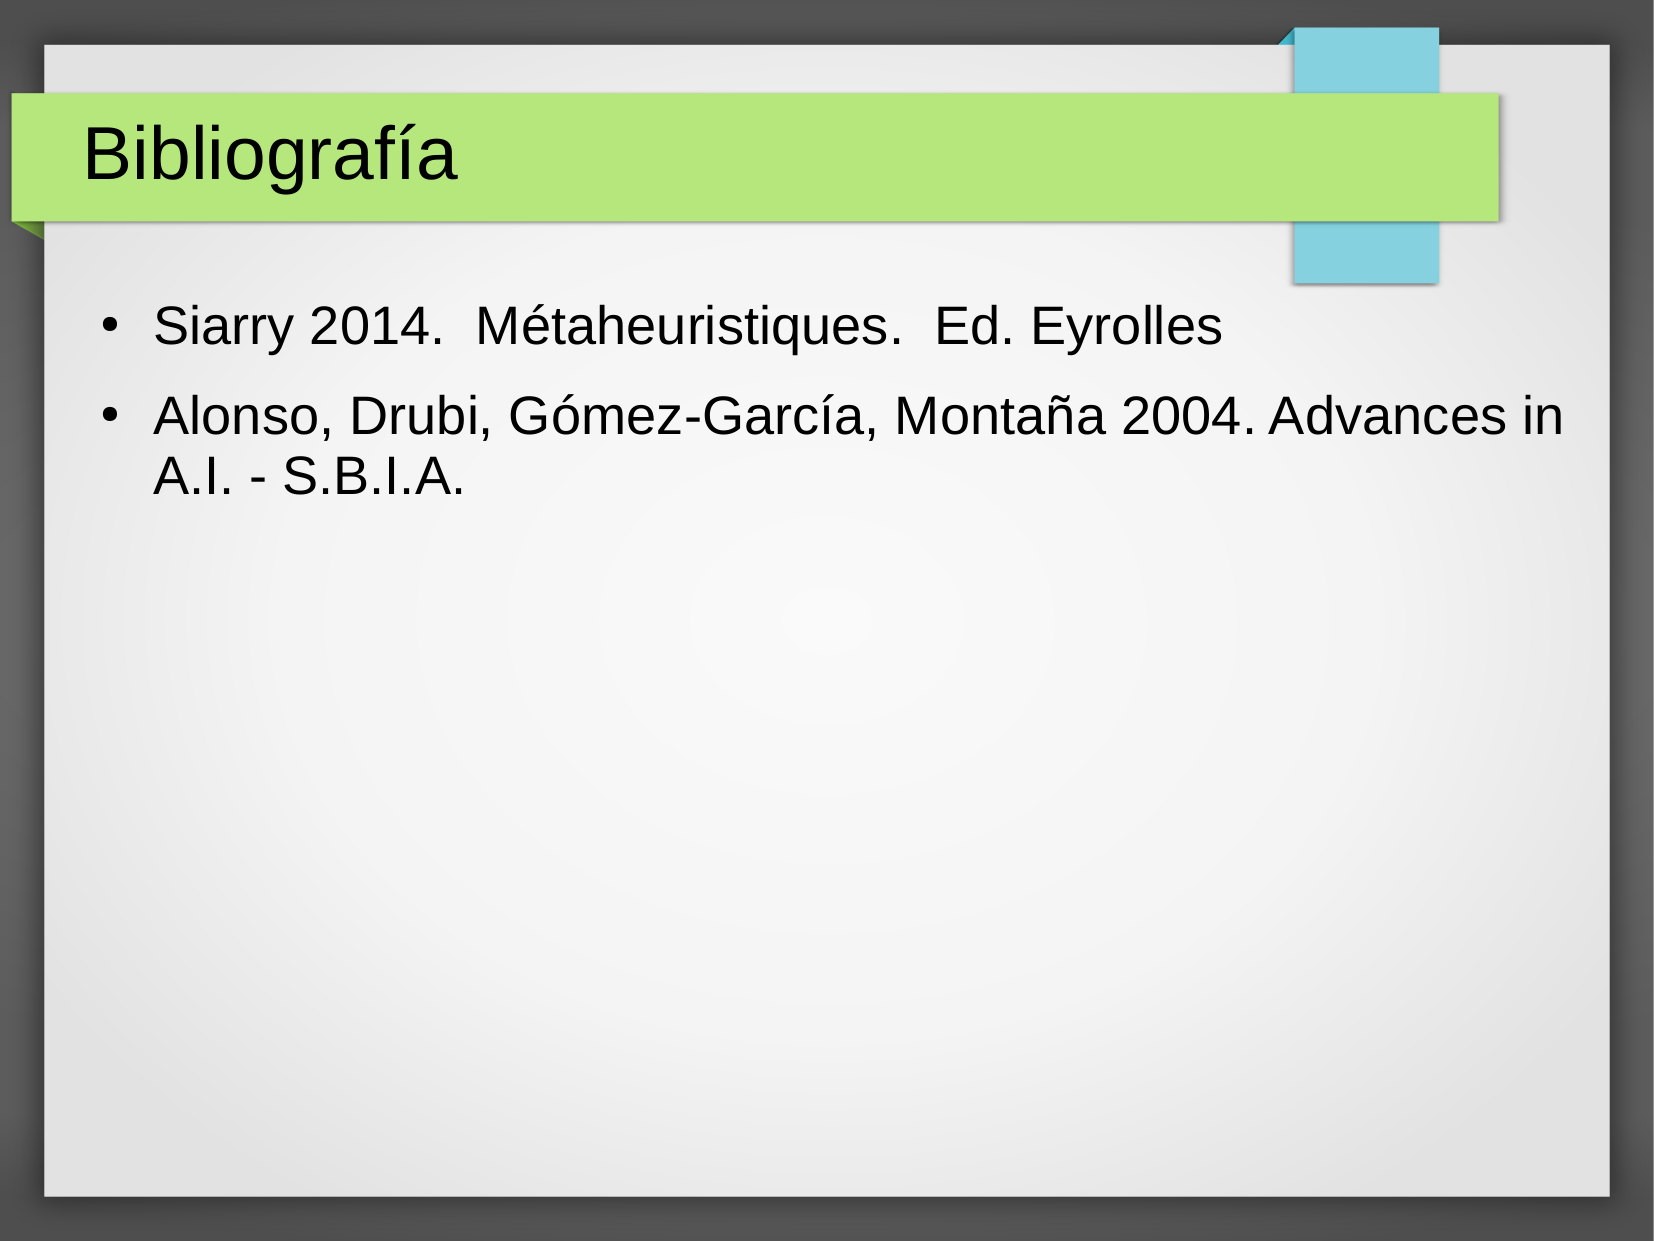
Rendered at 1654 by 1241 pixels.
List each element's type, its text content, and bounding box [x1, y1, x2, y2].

title Bibliografía [82, 94, 1264, 213]
list Siarry 2014. Métaheuristiques. Ed. Eyrolles Alonso, Drubi, Gómez-García, Montaña 2004. Advances in A.I. - S.B.I.A. [82, 295, 1571, 1015]
picture [0, 0, 1654, 1241]
